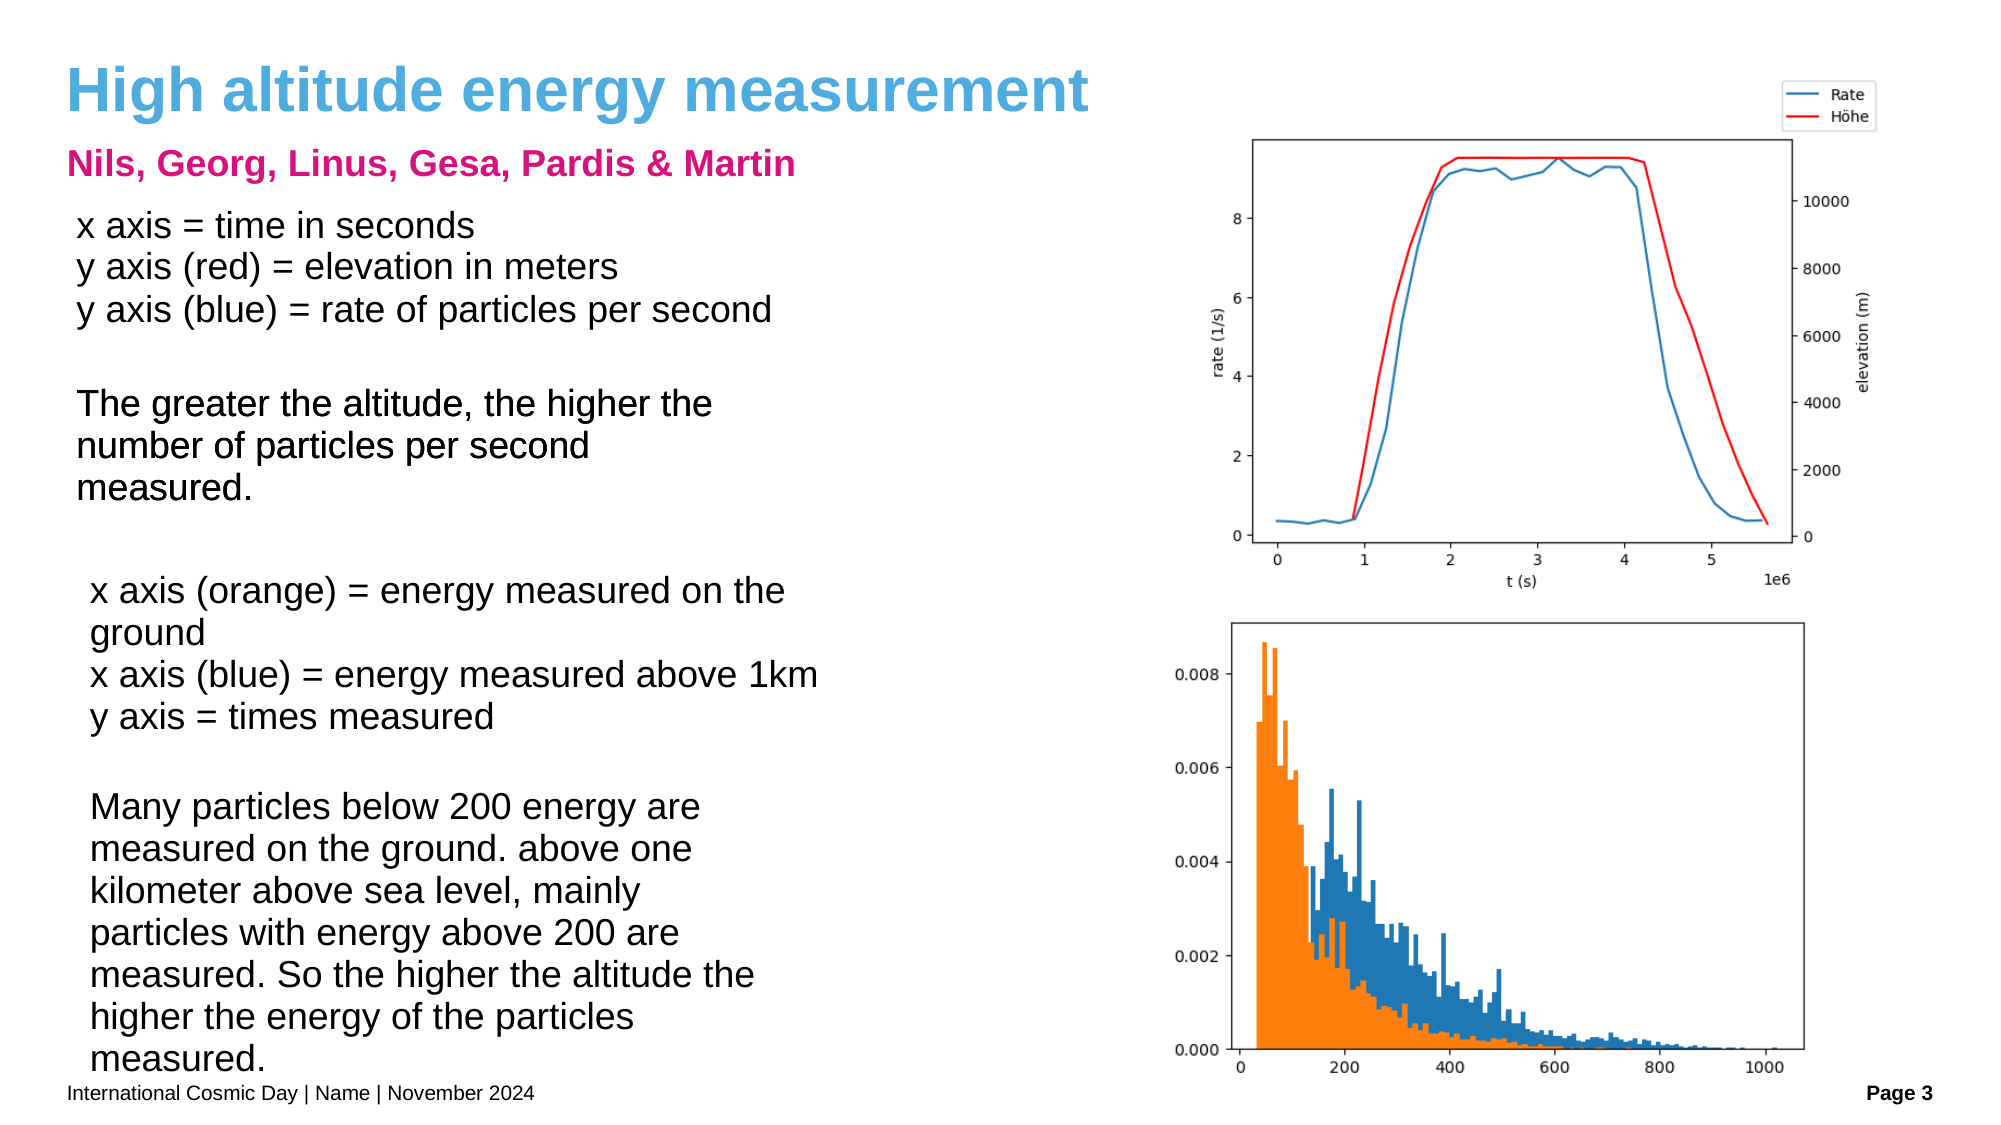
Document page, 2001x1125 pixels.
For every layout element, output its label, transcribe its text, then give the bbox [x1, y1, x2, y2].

picture [1200, 197, 1882, 601]
picture [1162, 611, 1814, 1088]
list Nils, Georg, Linus, Gesa, Pardis & Martin [66, 134, 1933, 197]
text_box Many particles below 200 energy are measured on the ground. above one kilometer above sea level, mainly particles with energy above 200 are measured. So the higher the altitude the higher the energy of the particles measured. [75, 778, 801, 1088]
picture [1200, 74, 1882, 134]
text_box x axis = time in seconds y axis (red) = elevation in meters y axis (blue) = rate of particles per second [61, 196, 788, 338]
title High altitude energy measurement [66, 57, 1933, 132]
text_box x axis (orange) = energy measured on the ground x axis (blue) = energy measured above 1km y axis = times measured [75, 562, 901, 788]
text_box The greater the altitude, the higher the number of particles per second measured. [61, 375, 788, 516]
